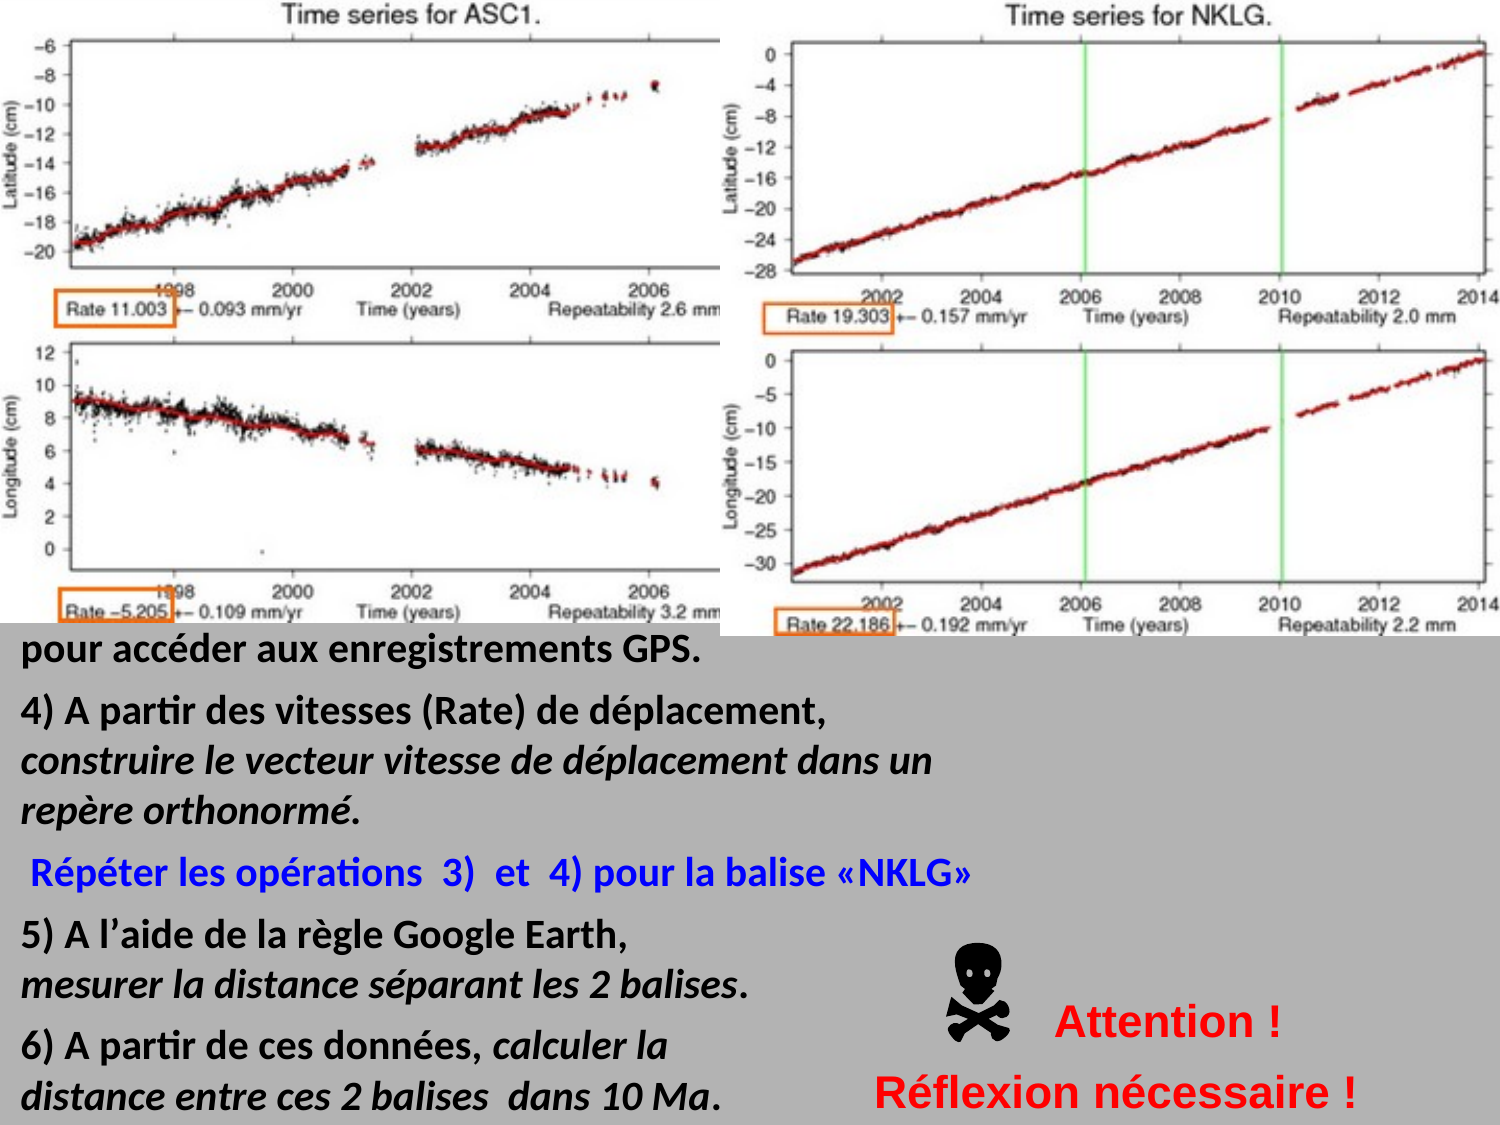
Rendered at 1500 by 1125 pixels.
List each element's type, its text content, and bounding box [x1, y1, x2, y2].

text_box 1) Ouvrir sur le fichier « Divergence.kmz » (public ). 2) Dans l’arborescence des lieux à gauche de l’écran, tout décocher puis cocher « balise GPS ». 3) Cliquer sur la balise verte «ASC1» pour accéder aux enregistrements GPS. 4) A partir des vitesses (Rate) de déplacement, construire le vecteur vitesse de déplacement dans un repère orthonormé. Répéter les opérations 3) et 4) pour la balise «NKLG» 5) A l’aide de la règle Google Earth, mesurer la distance séparant les 2 balises. 6) A partir de ces données, calculer la distance entre ces 2 balises dans 10 Ma. [5, 623, 1010, 1125]
picture [0, 0, 1500, 636]
text_box  Attention ! Réflexion nécessaire ! [708, 905, 1500, 1125]
